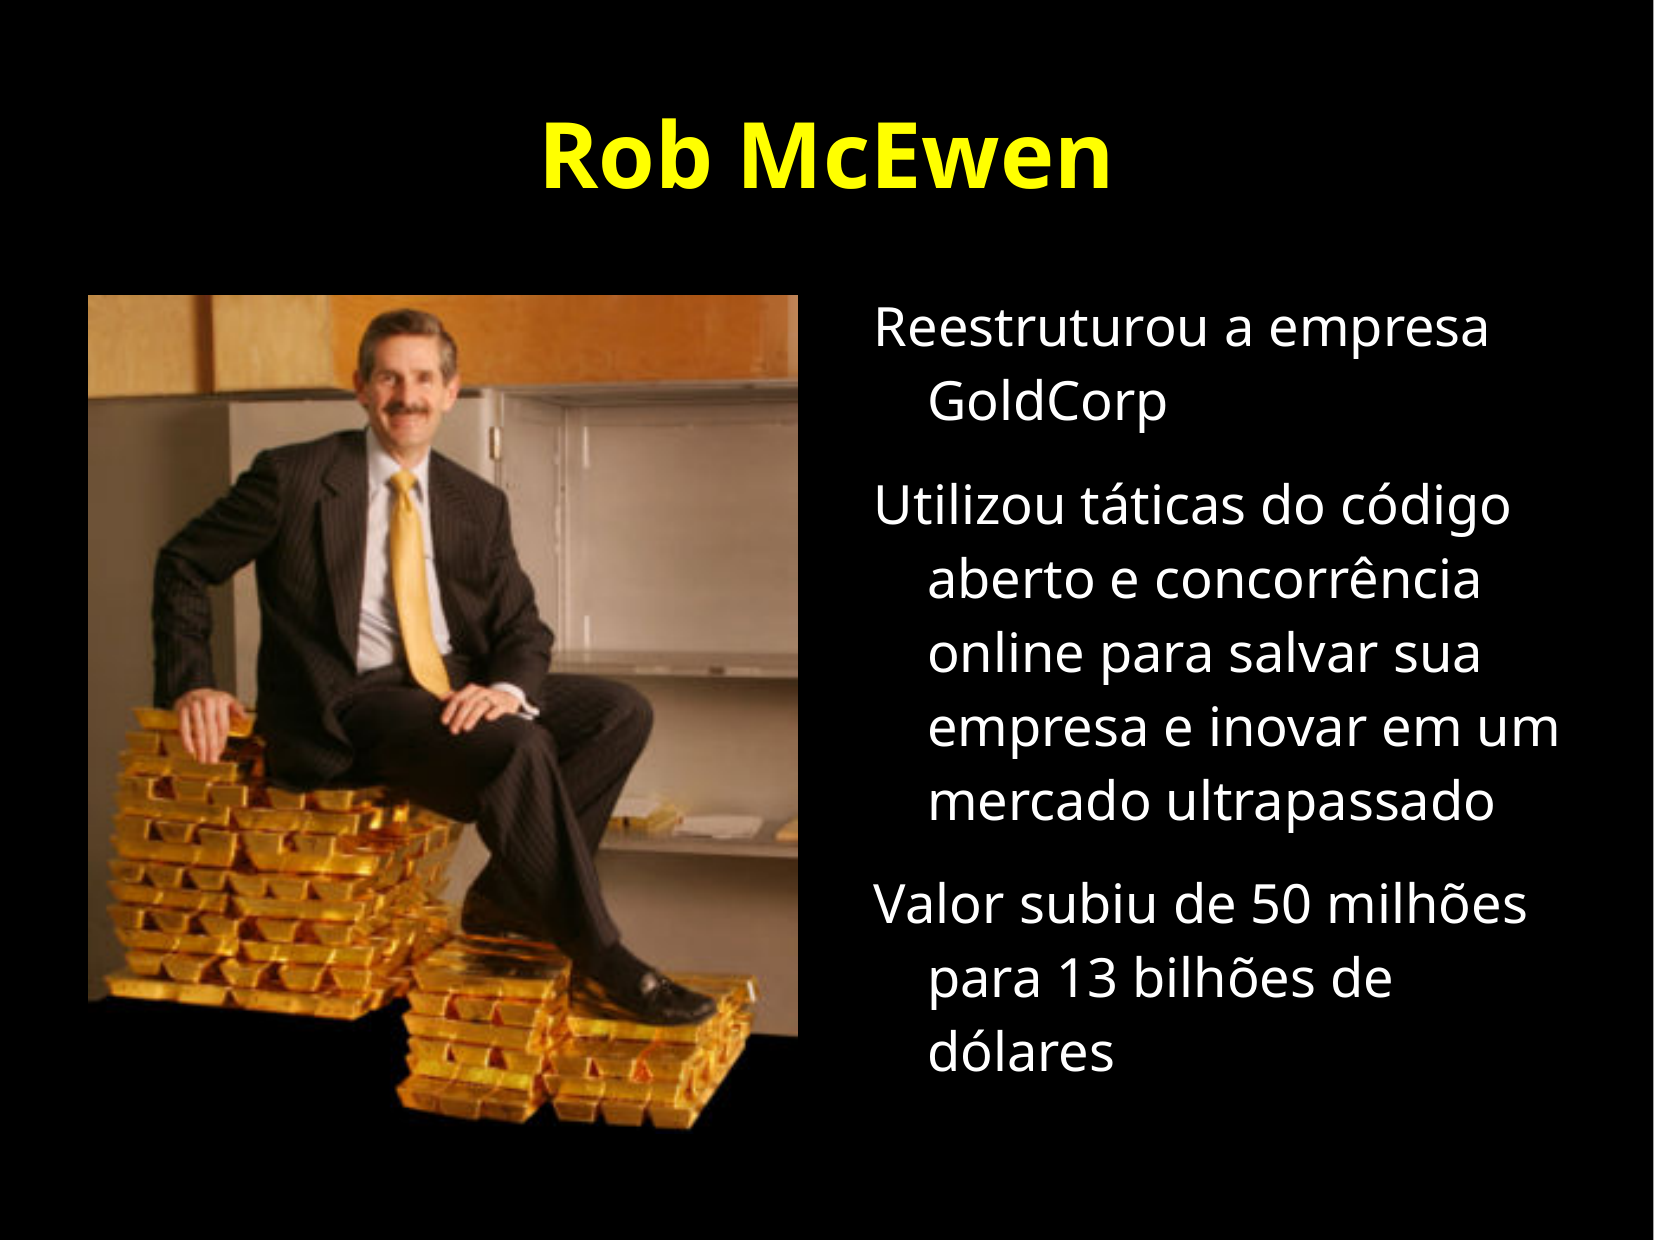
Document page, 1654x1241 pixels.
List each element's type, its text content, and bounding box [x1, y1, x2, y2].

picture [88, 295, 798, 1134]
title Rob McEwen [82, 24, 1571, 282]
list Reestruturou a empresa GoldCorp Utilizou táticas do código aberto e concorrência online para salvar sua empresa e inovar em um mercado ultrapassado Valor subiu de 50 milhões para 13 bilhões de dólares [856, 288, 1583, 1093]
